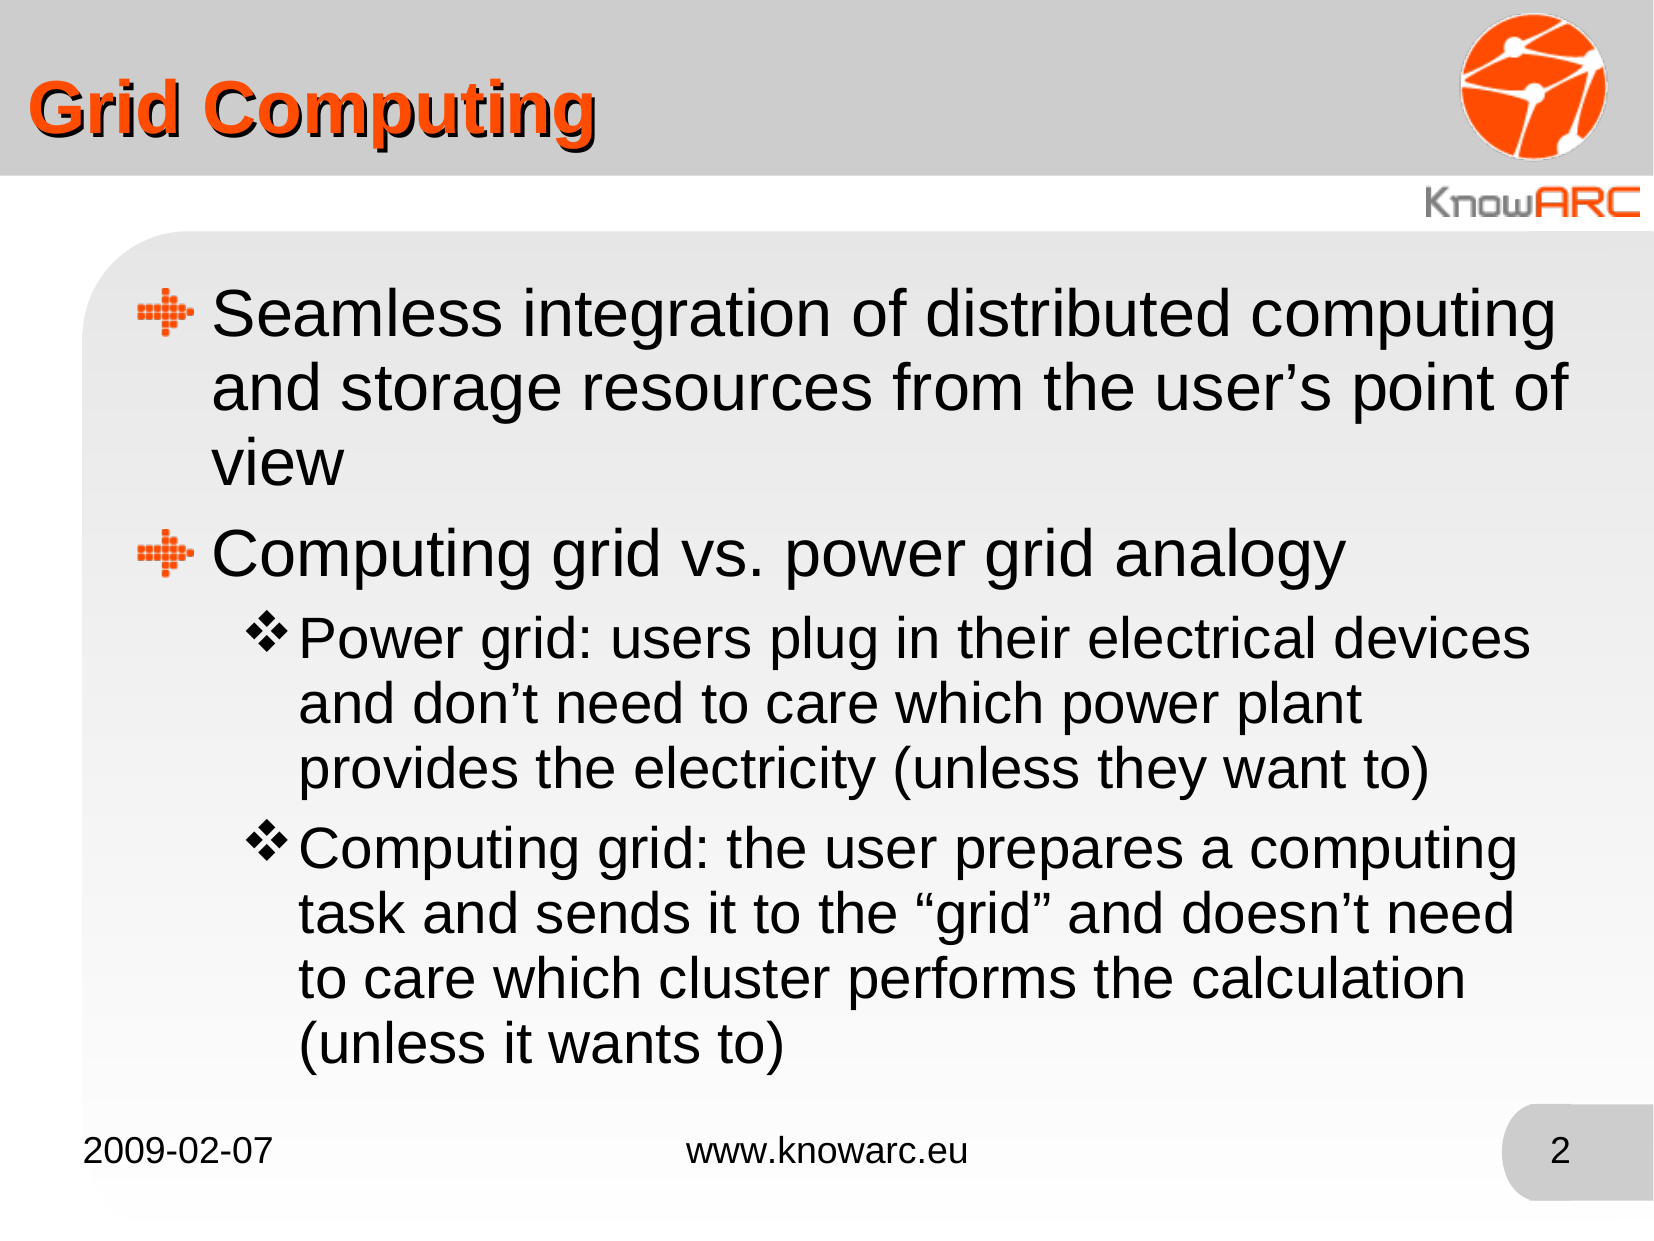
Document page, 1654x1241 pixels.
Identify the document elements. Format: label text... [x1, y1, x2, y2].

title Grid Computing [27, 0, 1365, 216]
list Seamless integration of distributed computing and storage resources from the user’s point of view Computing grid vs. power grid analogy Power grid: users plug in their electrical devices and don’t need to care which power plant provides the electricity (unless they want to) Computing grid: the user prepares a computing task and sends it to the “grid” and doesn’t need to care which cluster performs the calculation (unless it wants to) [137, 275, 1571, 1108]
picture [1426, 13, 1640, 217]
